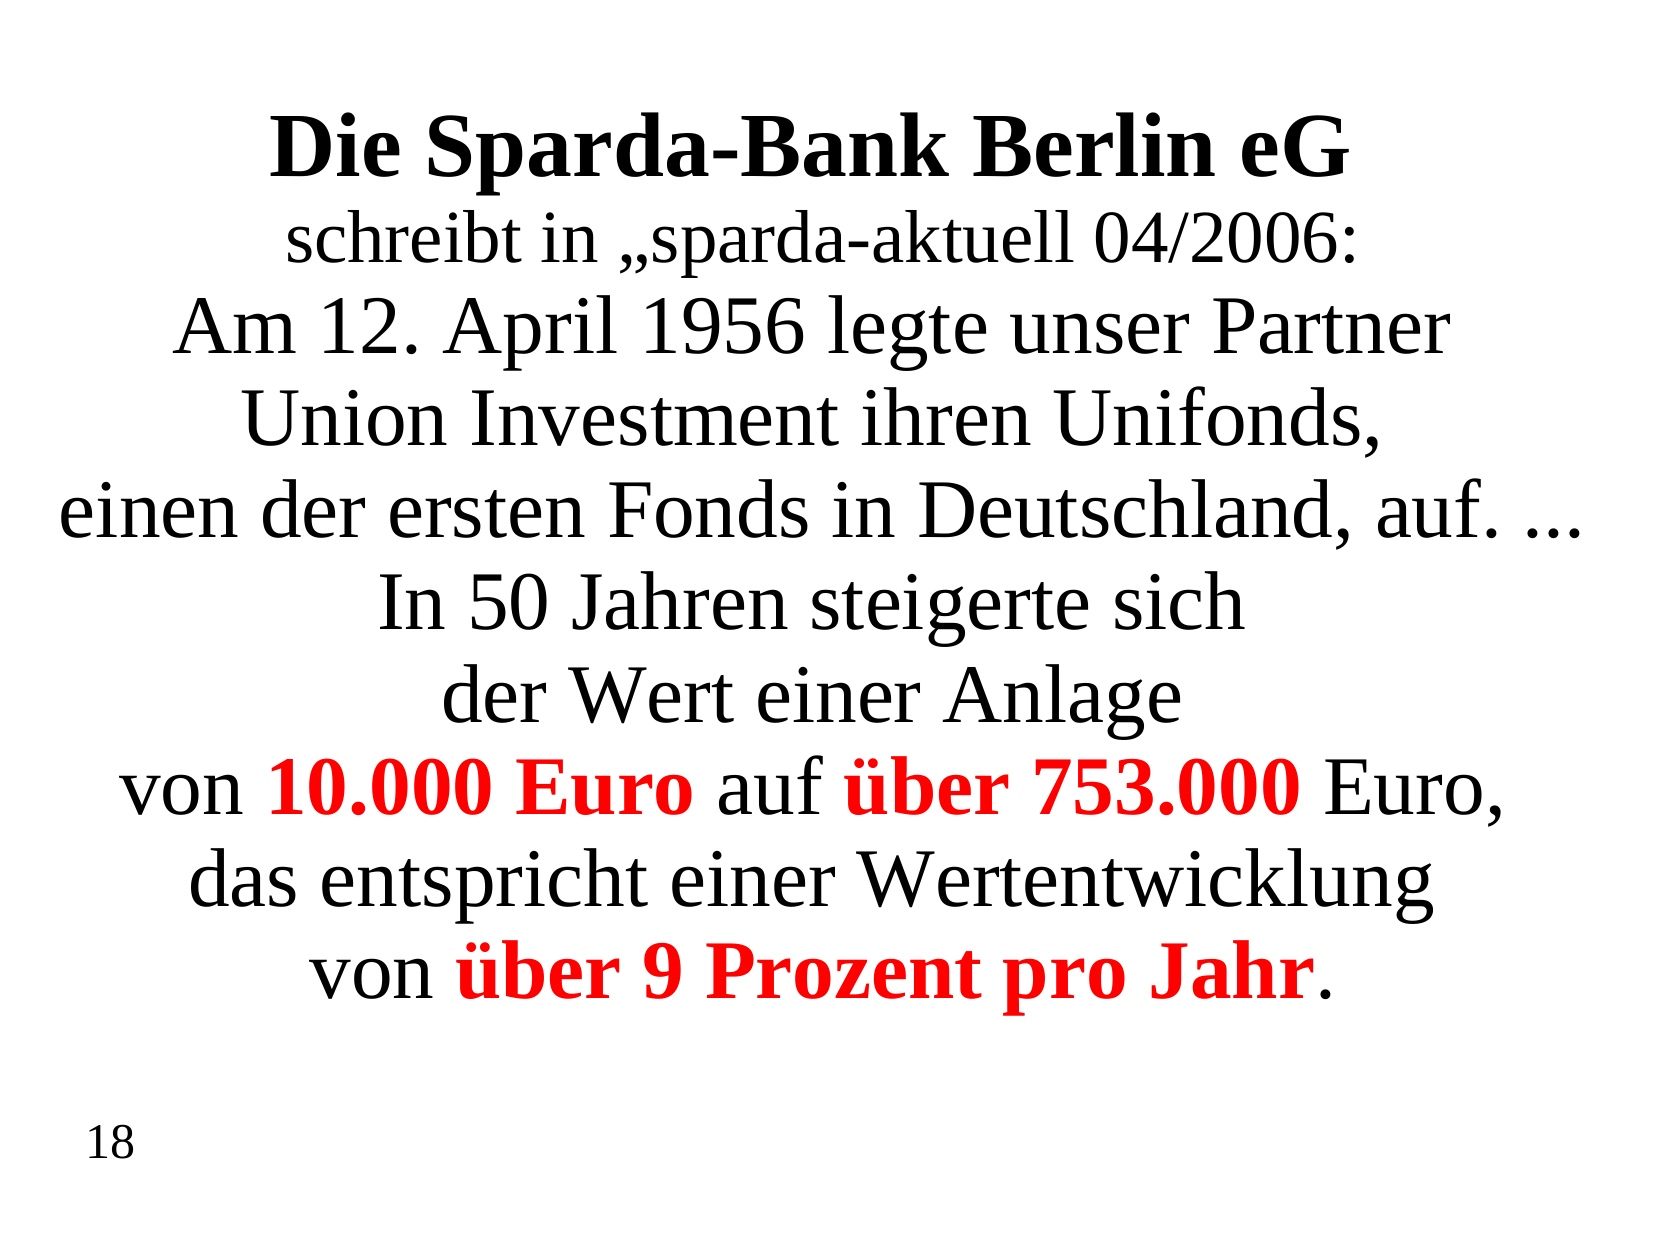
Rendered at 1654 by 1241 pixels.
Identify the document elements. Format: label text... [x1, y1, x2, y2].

text_box Die Sparda-Bank Berlin eG schreibt in „sparda-aktuell 04/2006: Am 12. April 1956 legte unser Partner Union Investment ihren Unifonds, einen der ersten Fonds in Deutschland, auf. ... In 50 Jahren steigerte sich der Wert einer Anlage von 10.000 Euro auf über 753.000 Euro, das entspricht einer Wertentwicklung von über 9 Prozent pro Jahr. [58, 94, 1601, 1128]
text_box <Nummer> [85, 1114, 321, 1175]
